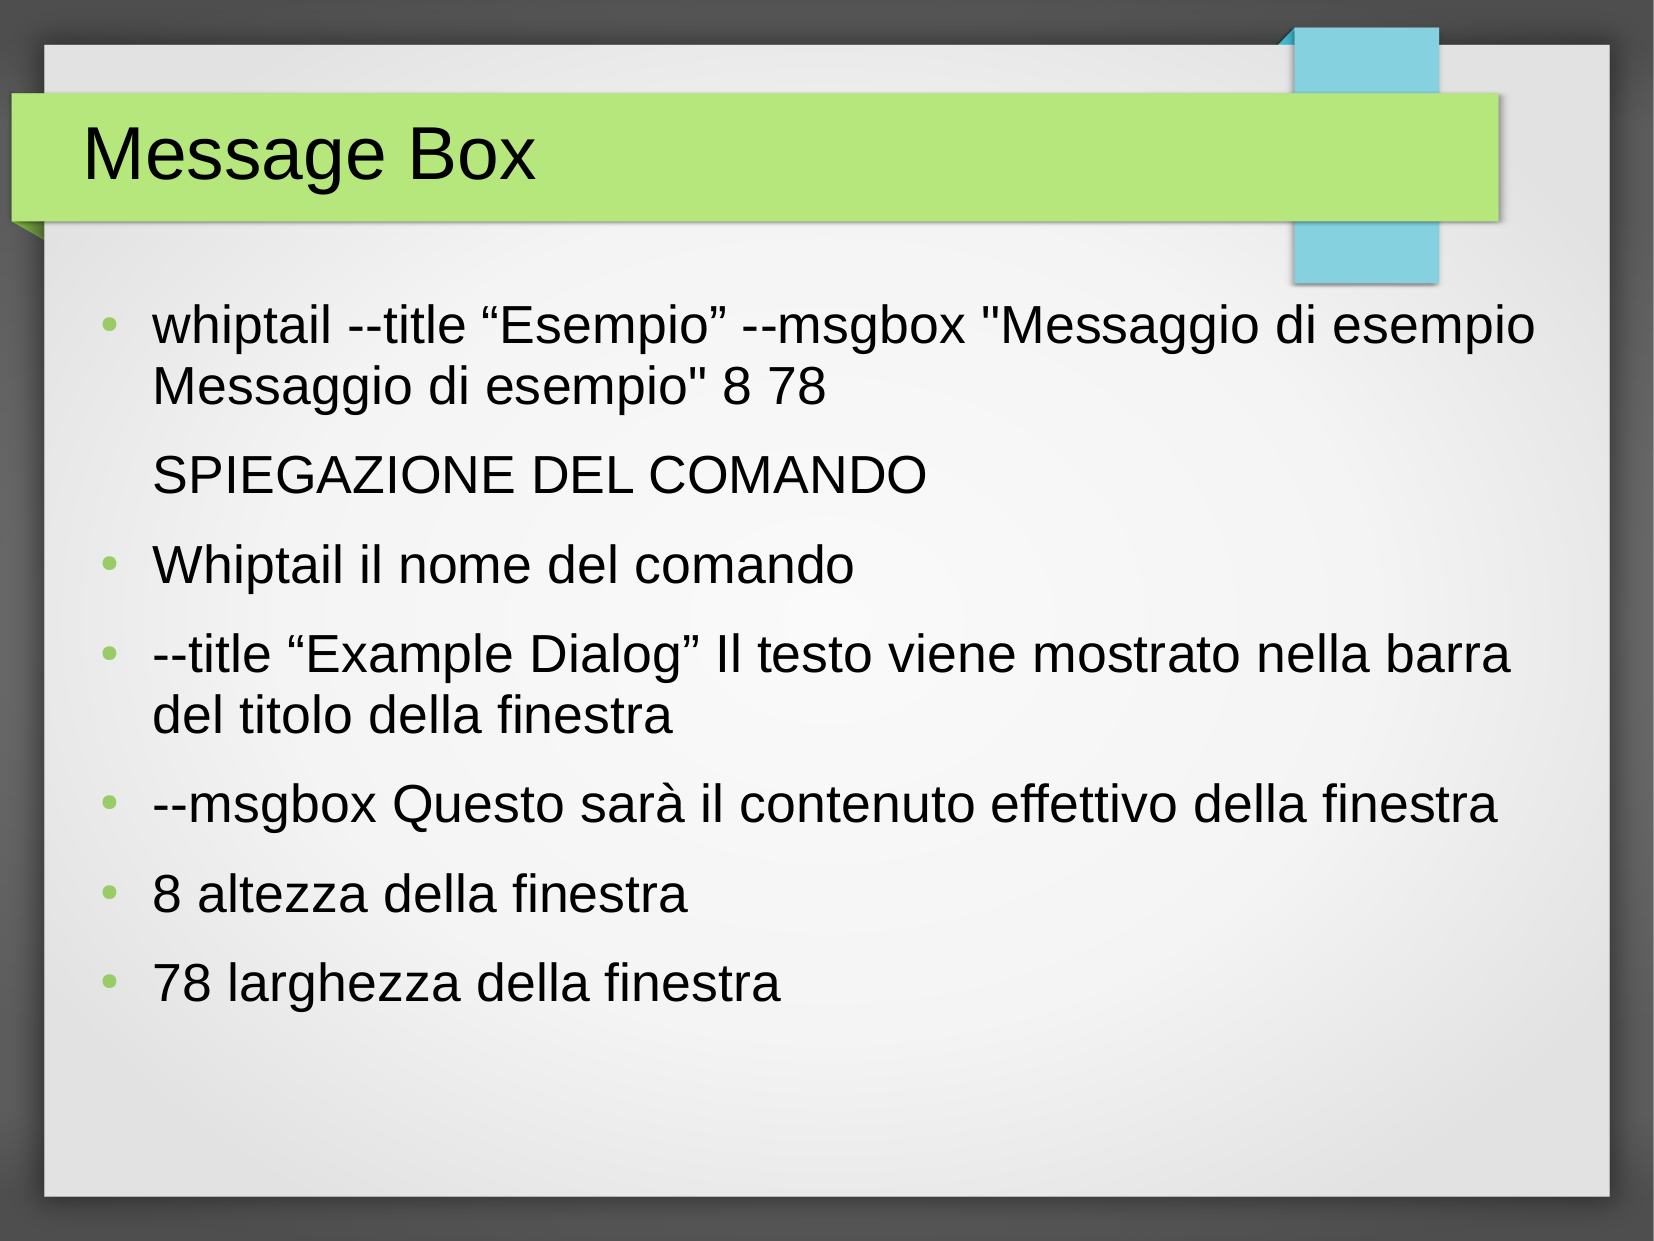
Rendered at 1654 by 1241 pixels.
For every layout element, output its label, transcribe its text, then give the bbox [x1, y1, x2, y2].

list whiptail --title “Esempio” --msgbox "Messaggio di esempio Messaggio di esempio" 8 78 SPIEGAZIONE DEL COMANDO Whiptail il nome del comando --title “Example Dialog” Il testo viene mostrato nella barra del titolo della finestra --msgbox Questo sarà il contenuto effettivo della finestra 8 altezza della finestra 78 larghezza della finestra [82, 295, 1571, 1015]
title Message Box [82, 70, 1264, 238]
picture [0, 0, 1654, 1241]
